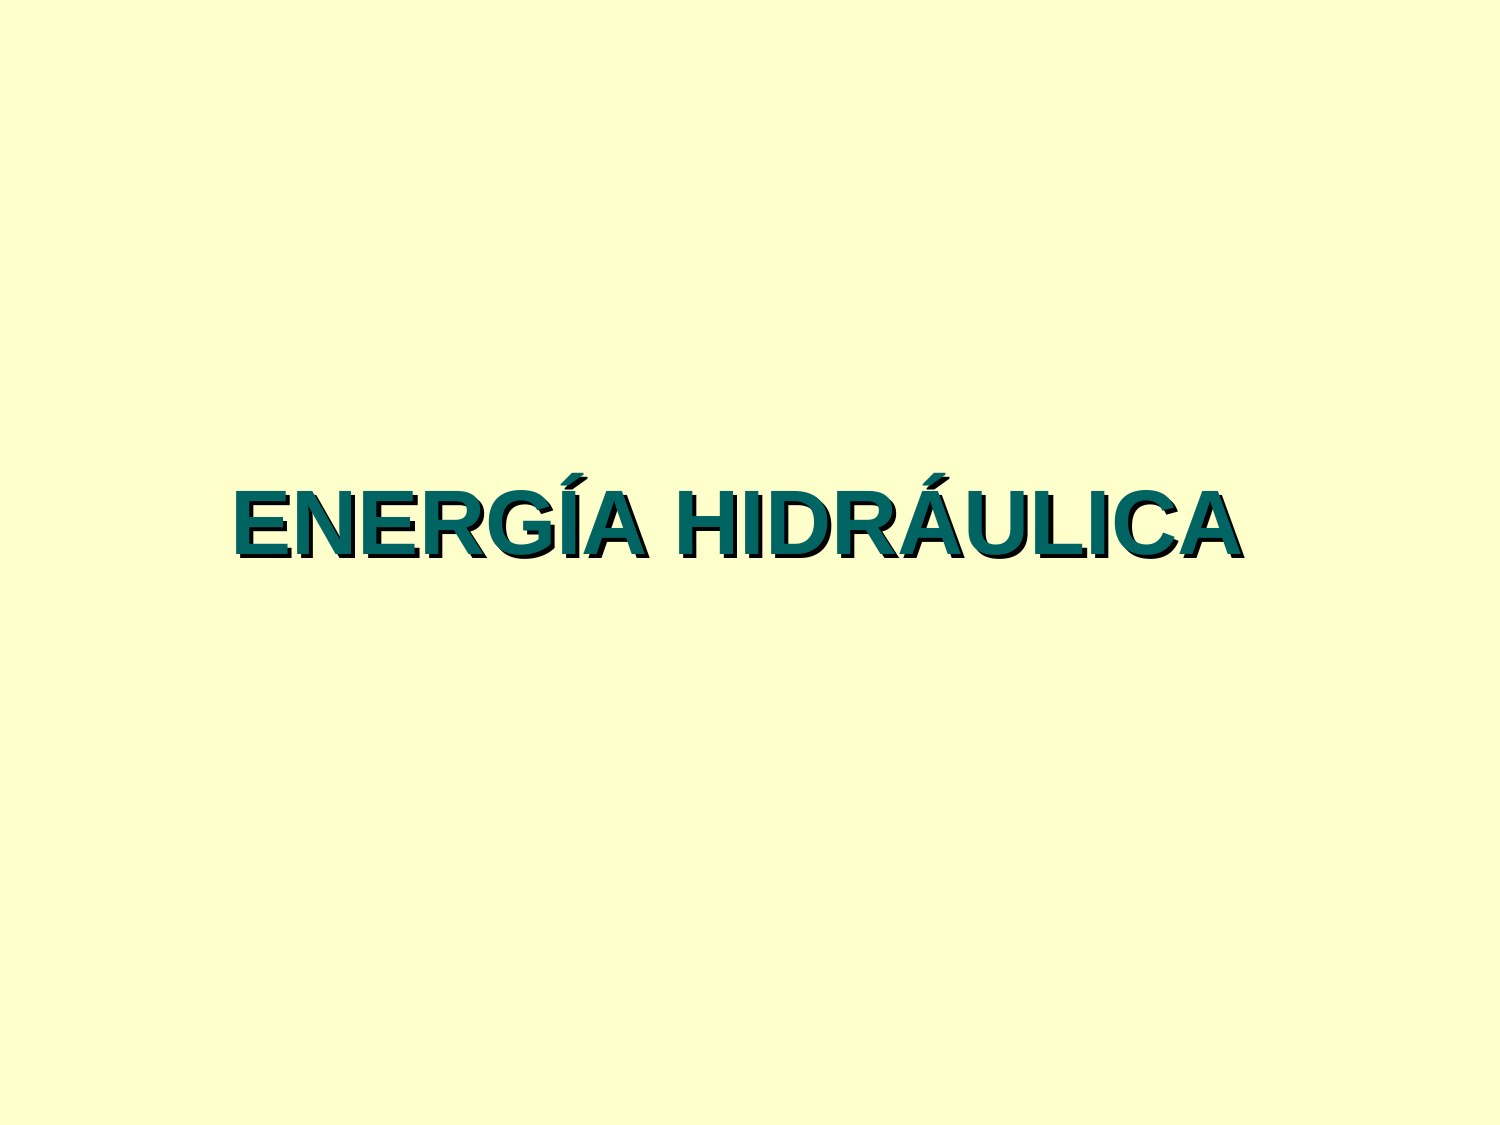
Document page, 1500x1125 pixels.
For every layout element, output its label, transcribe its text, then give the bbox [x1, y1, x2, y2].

title ENERGÍA HIDRÁULICA [100, 397, 1376, 639]
